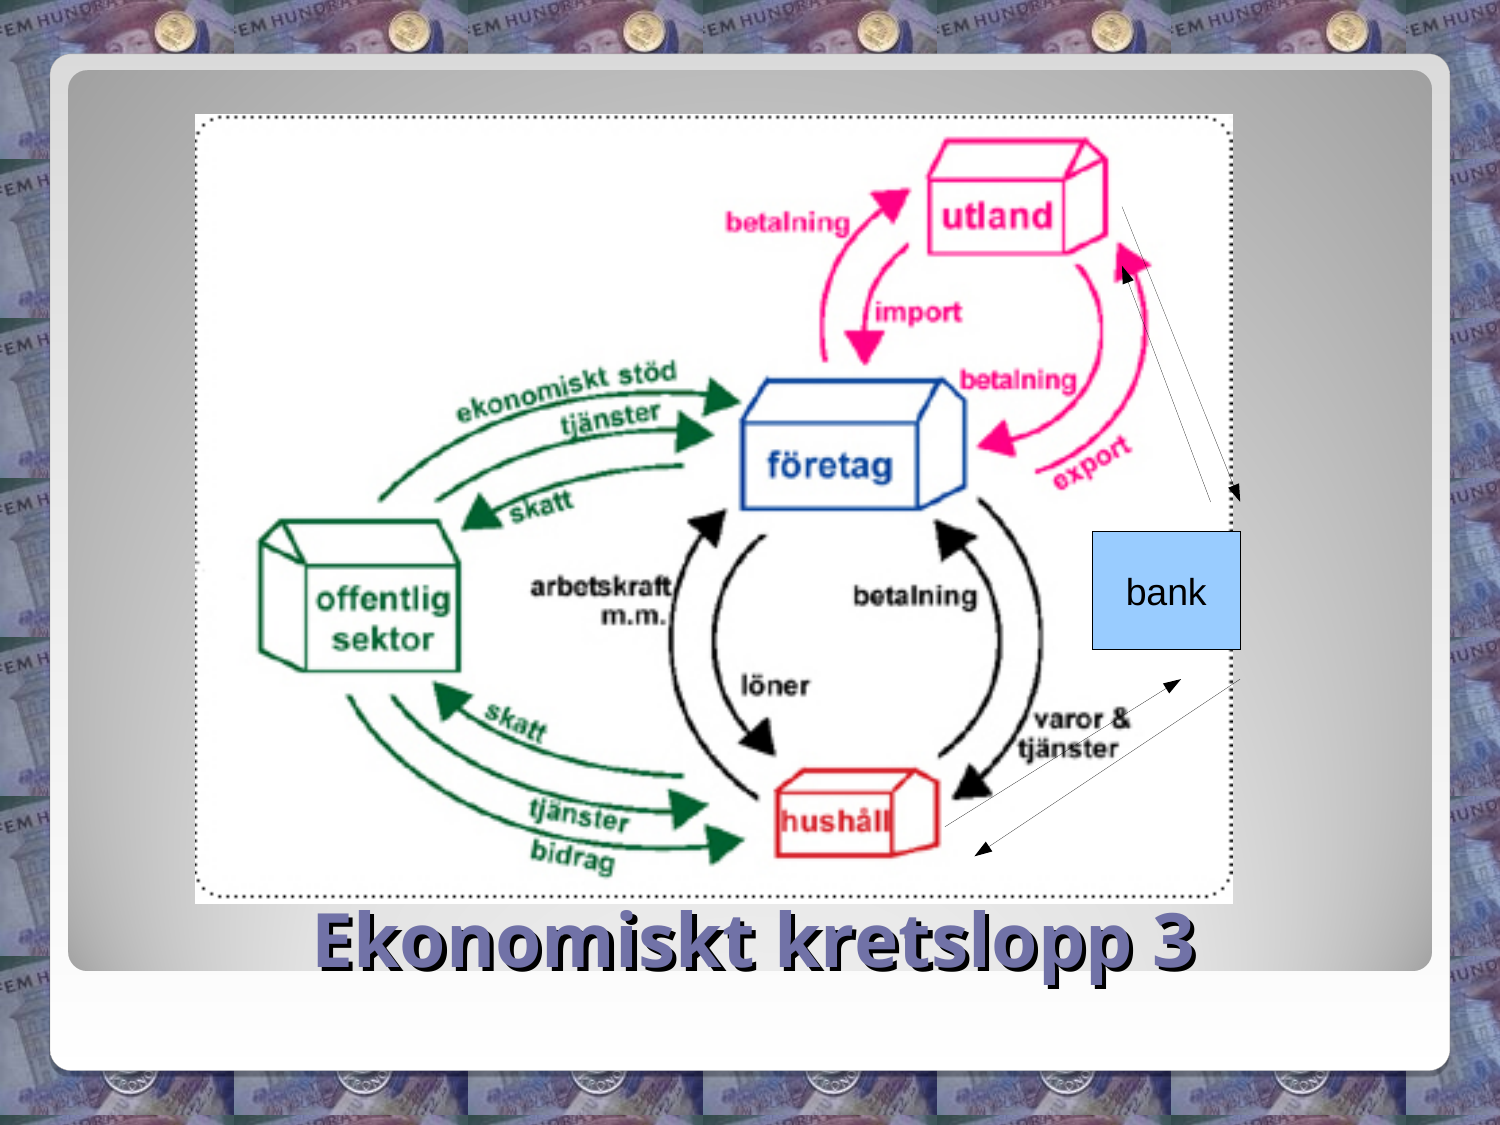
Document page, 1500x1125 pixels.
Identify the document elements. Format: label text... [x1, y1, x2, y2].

text_box bank [1093, 531, 1240, 650]
title Ekonomiskt kretslopp 3 [82, 817, 1426, 991]
picture [195, 114, 1233, 904]
